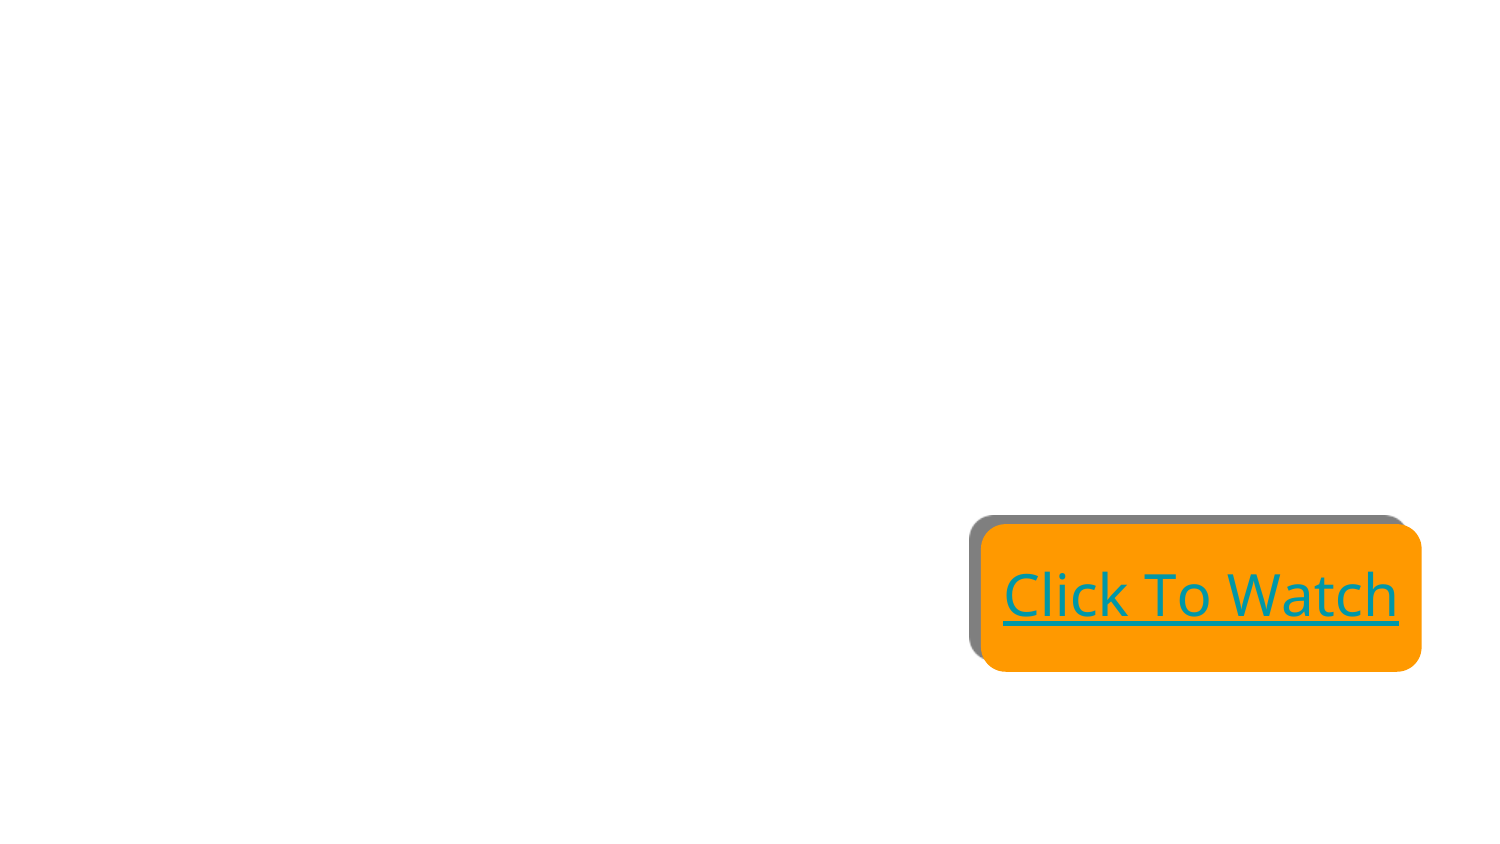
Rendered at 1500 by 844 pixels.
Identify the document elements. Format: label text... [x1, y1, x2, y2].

text_box Click To Watch [980, 524, 1422, 672]
